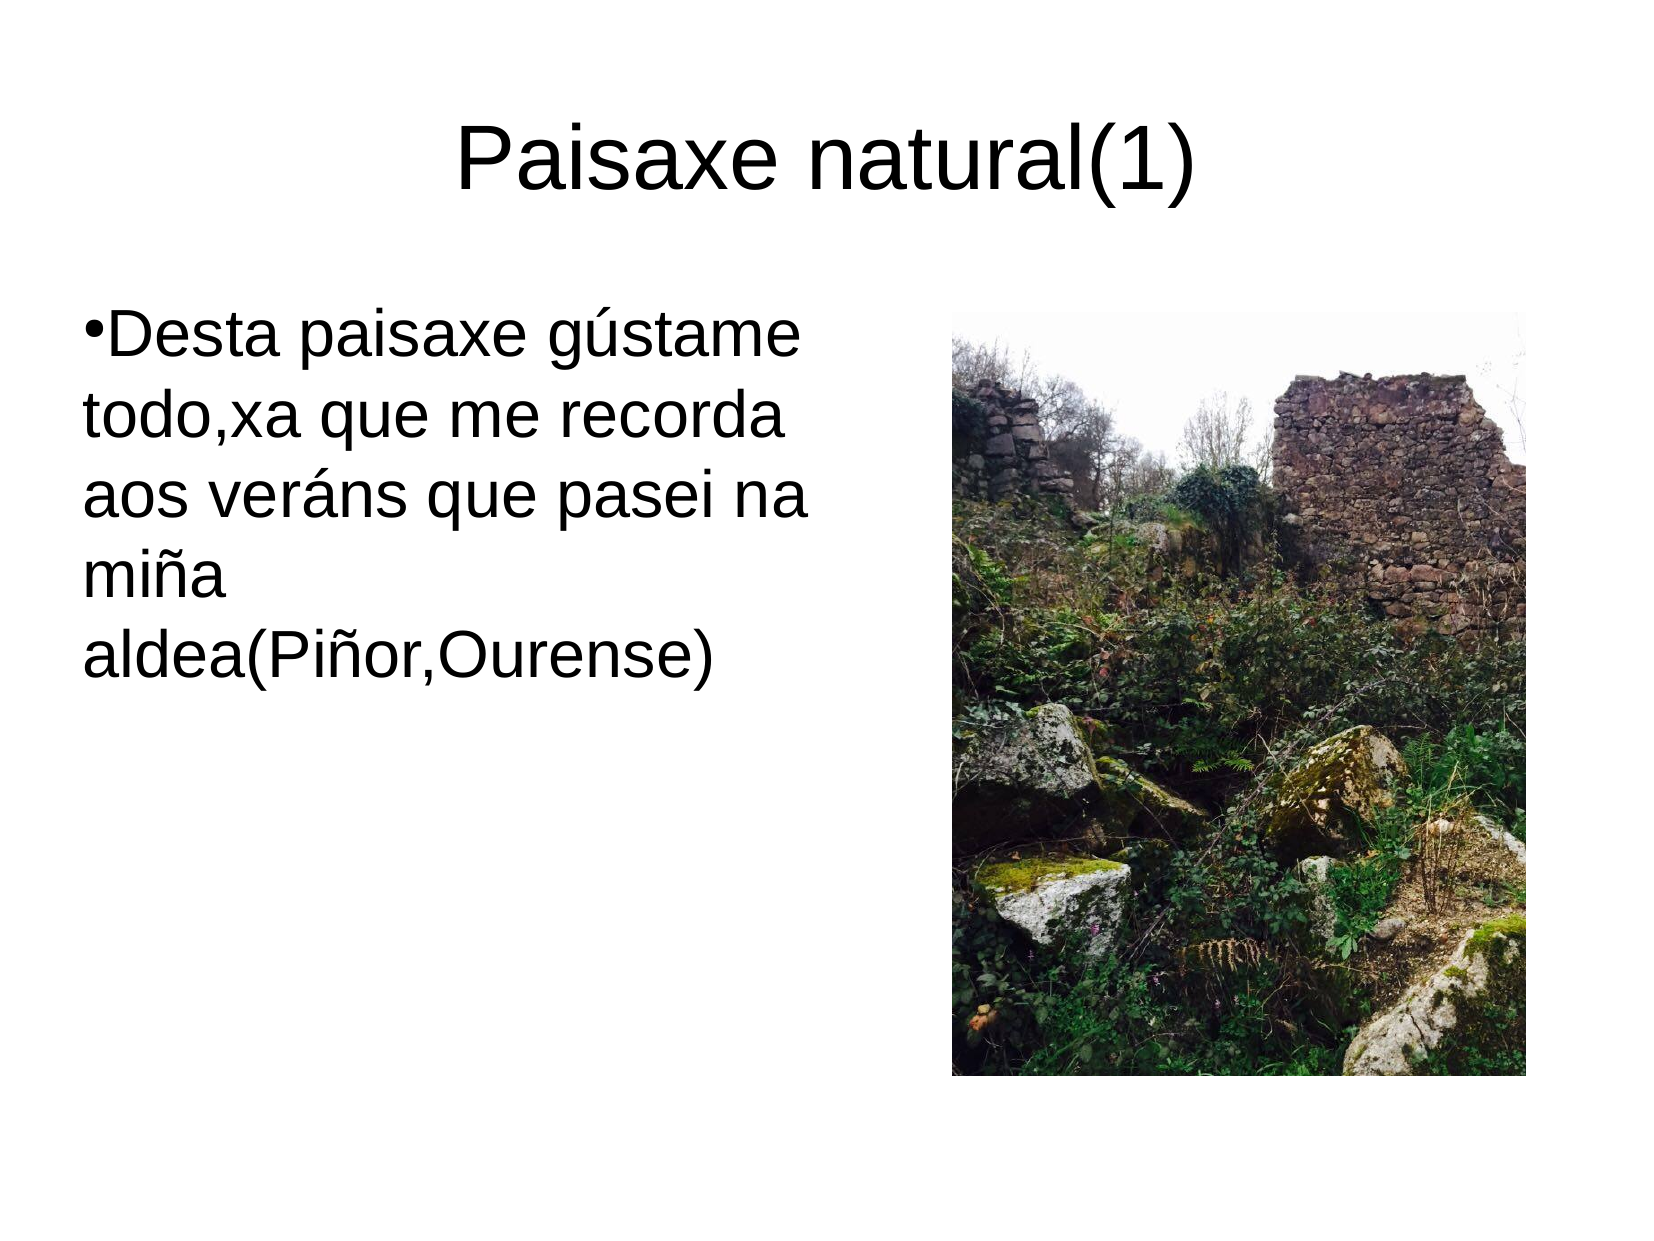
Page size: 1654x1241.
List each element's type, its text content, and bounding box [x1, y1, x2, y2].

picture [952, 312, 1526, 1076]
list Desta paisaxe gústame todo,xa que me recorda aos veráns que pasei na miña aldea(Piñor,Ourense) [82, 290, 809, 1010]
title Paisaxe natural(1) [82, 49, 1571, 257]
